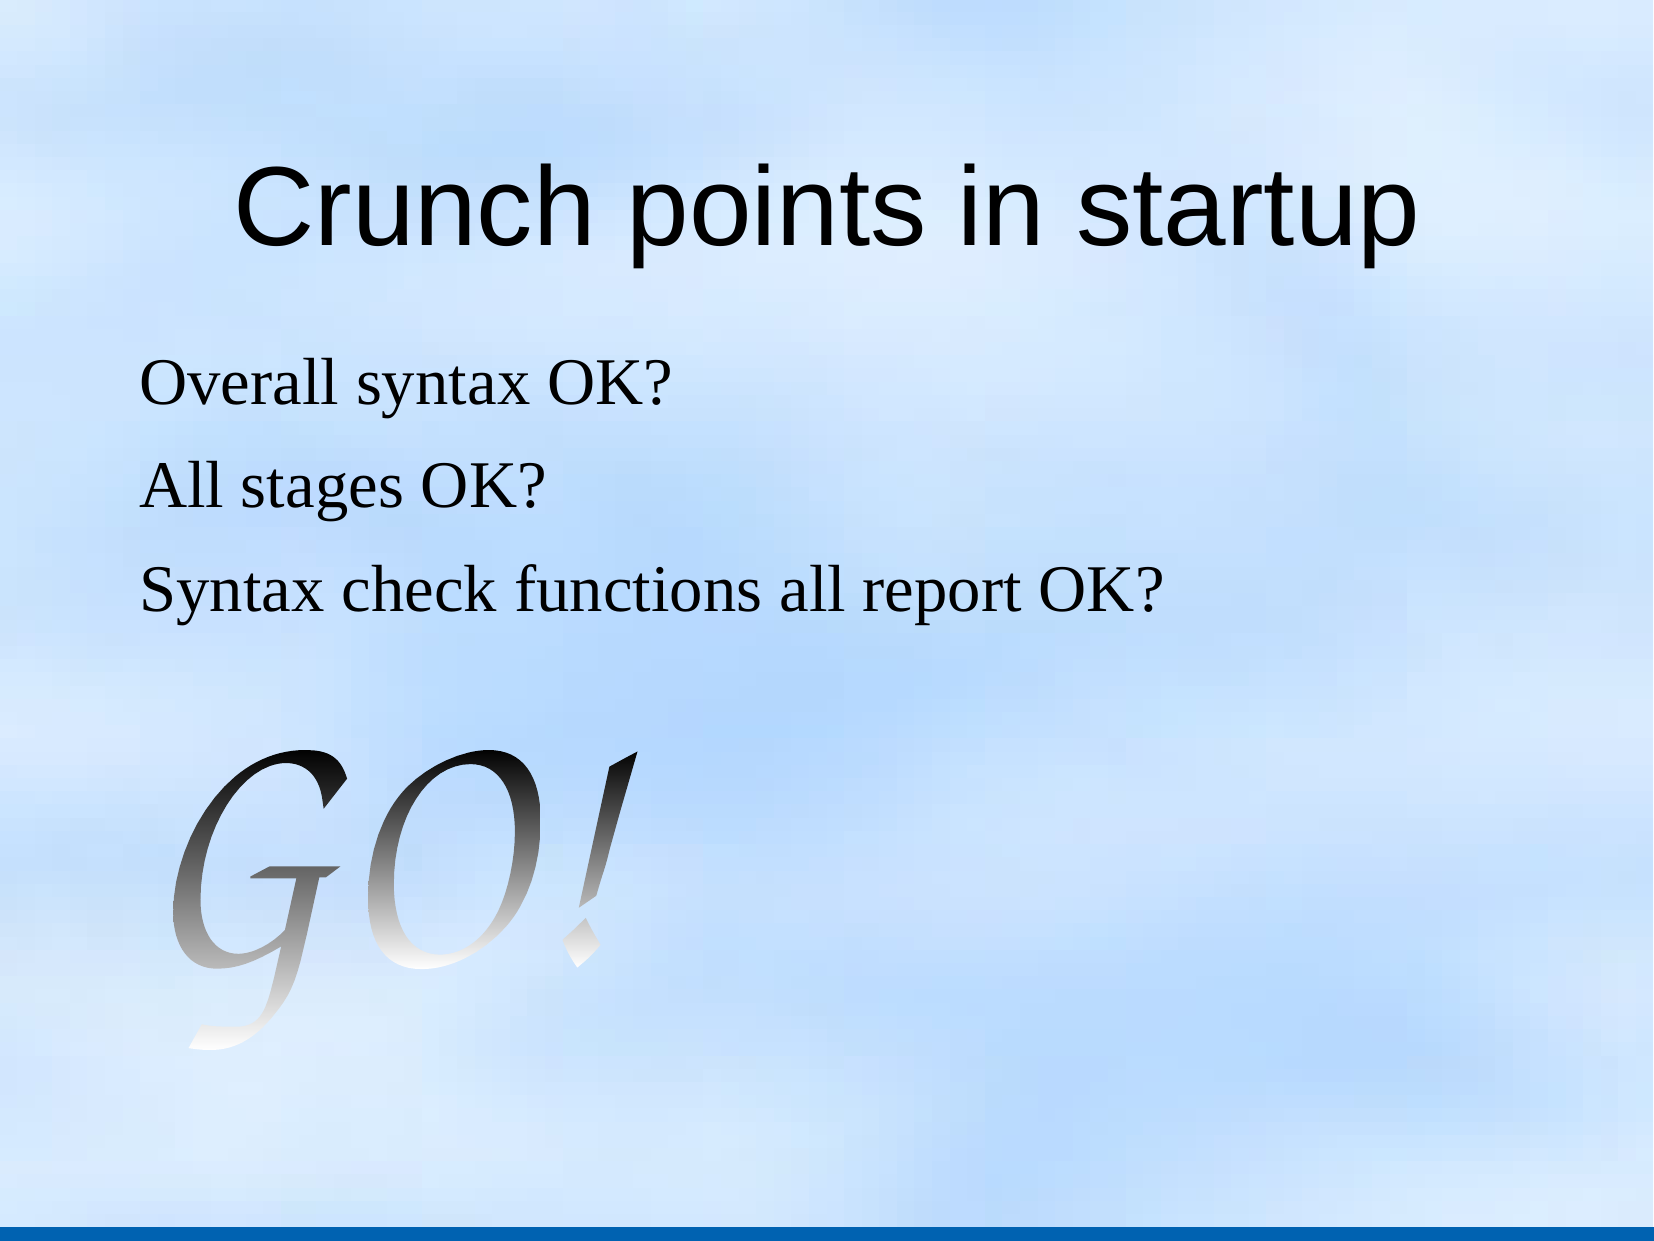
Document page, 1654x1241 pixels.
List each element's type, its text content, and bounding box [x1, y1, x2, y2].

text_box [368, 750, 541, 970]
text_box [173, 750, 348, 1050]
picture [0, 0, 1654, 1227]
title Crunch points in startup [121, 102, 1533, 311]
text_box [578, 751, 638, 908]
text_box [562, 917, 601, 968]
list Overall syntax OK? All stages OK? Syntax check functions all report OK? [121, 344, 1533, 751]
